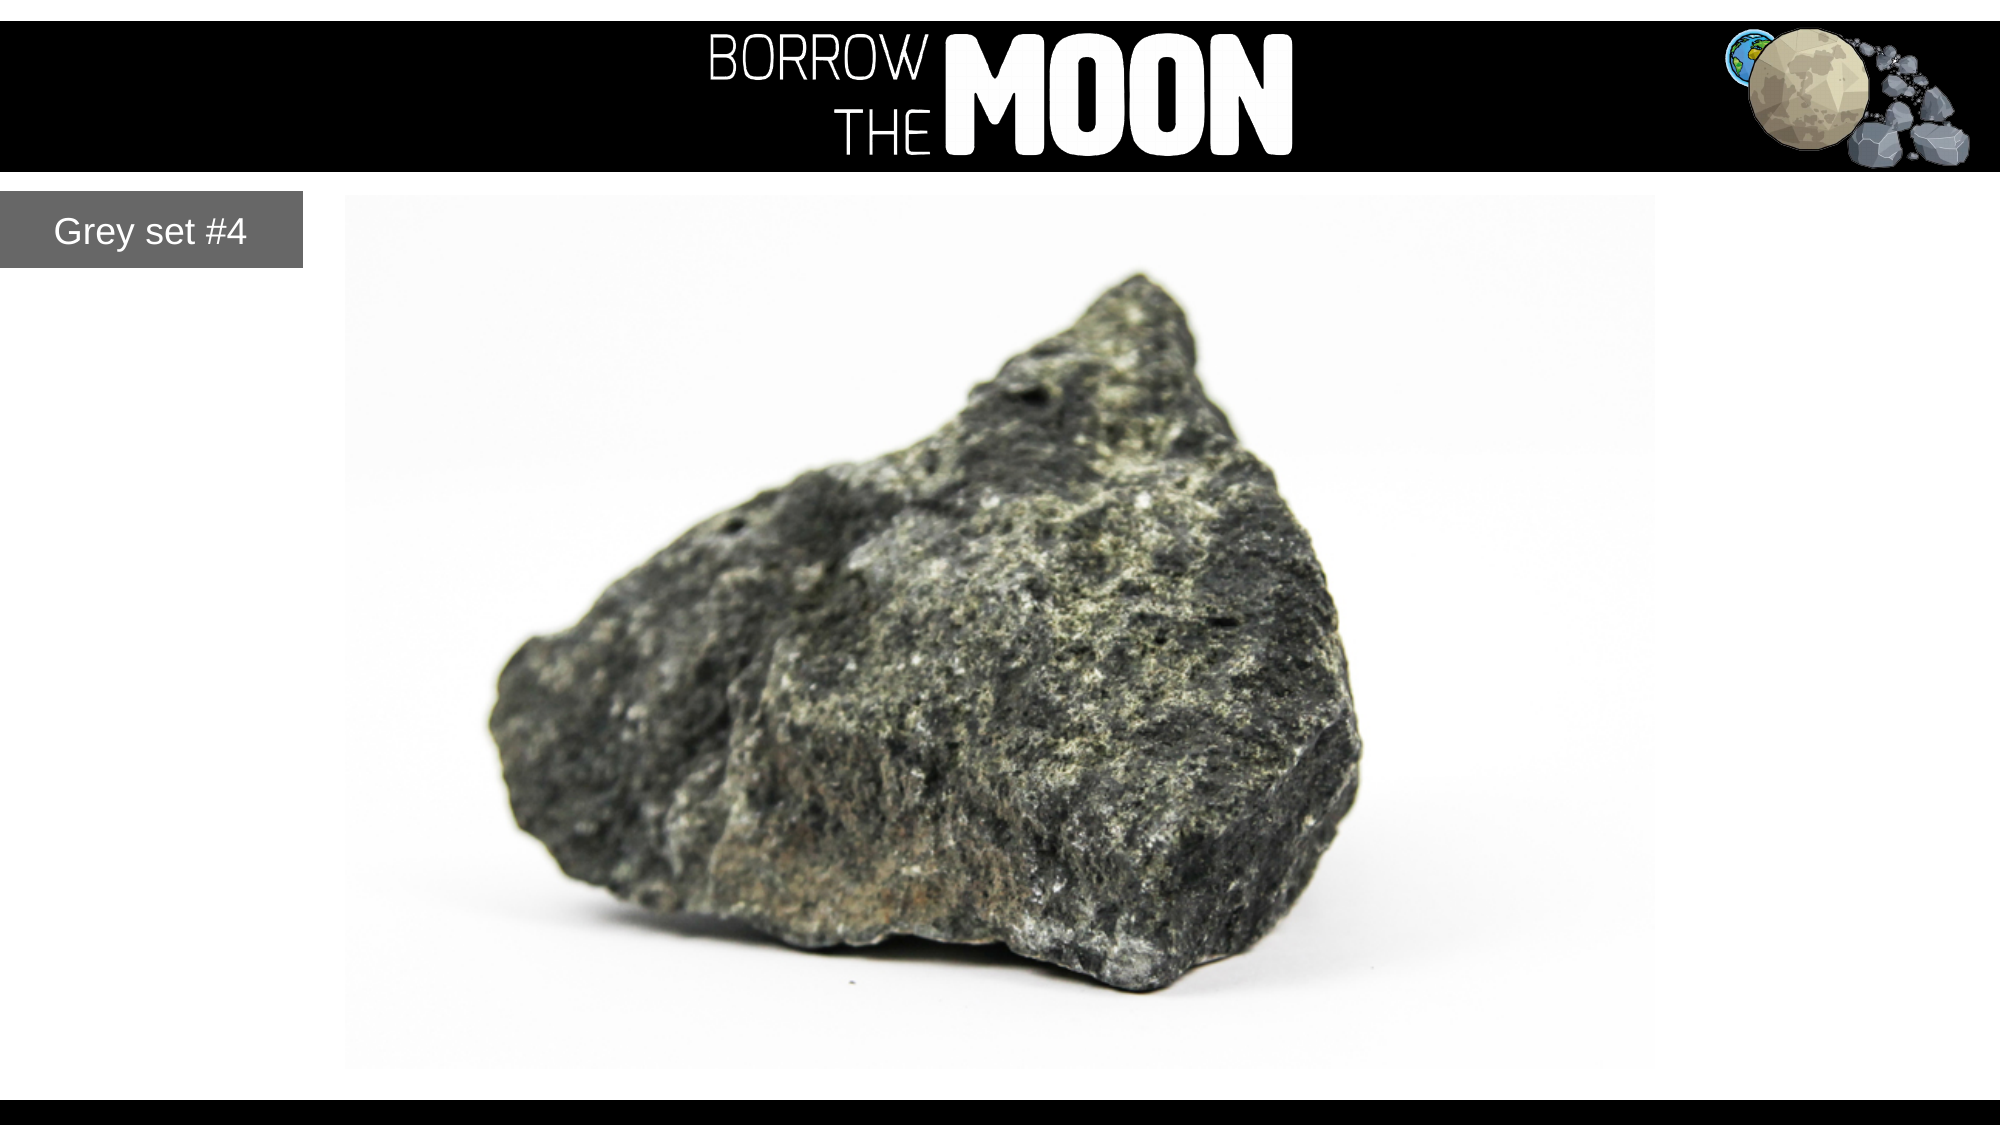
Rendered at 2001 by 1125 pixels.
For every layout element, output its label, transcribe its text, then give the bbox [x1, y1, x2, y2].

text_box Grey set #4 [0, 191, 303, 268]
picture [345, 195, 1655, 1069]
